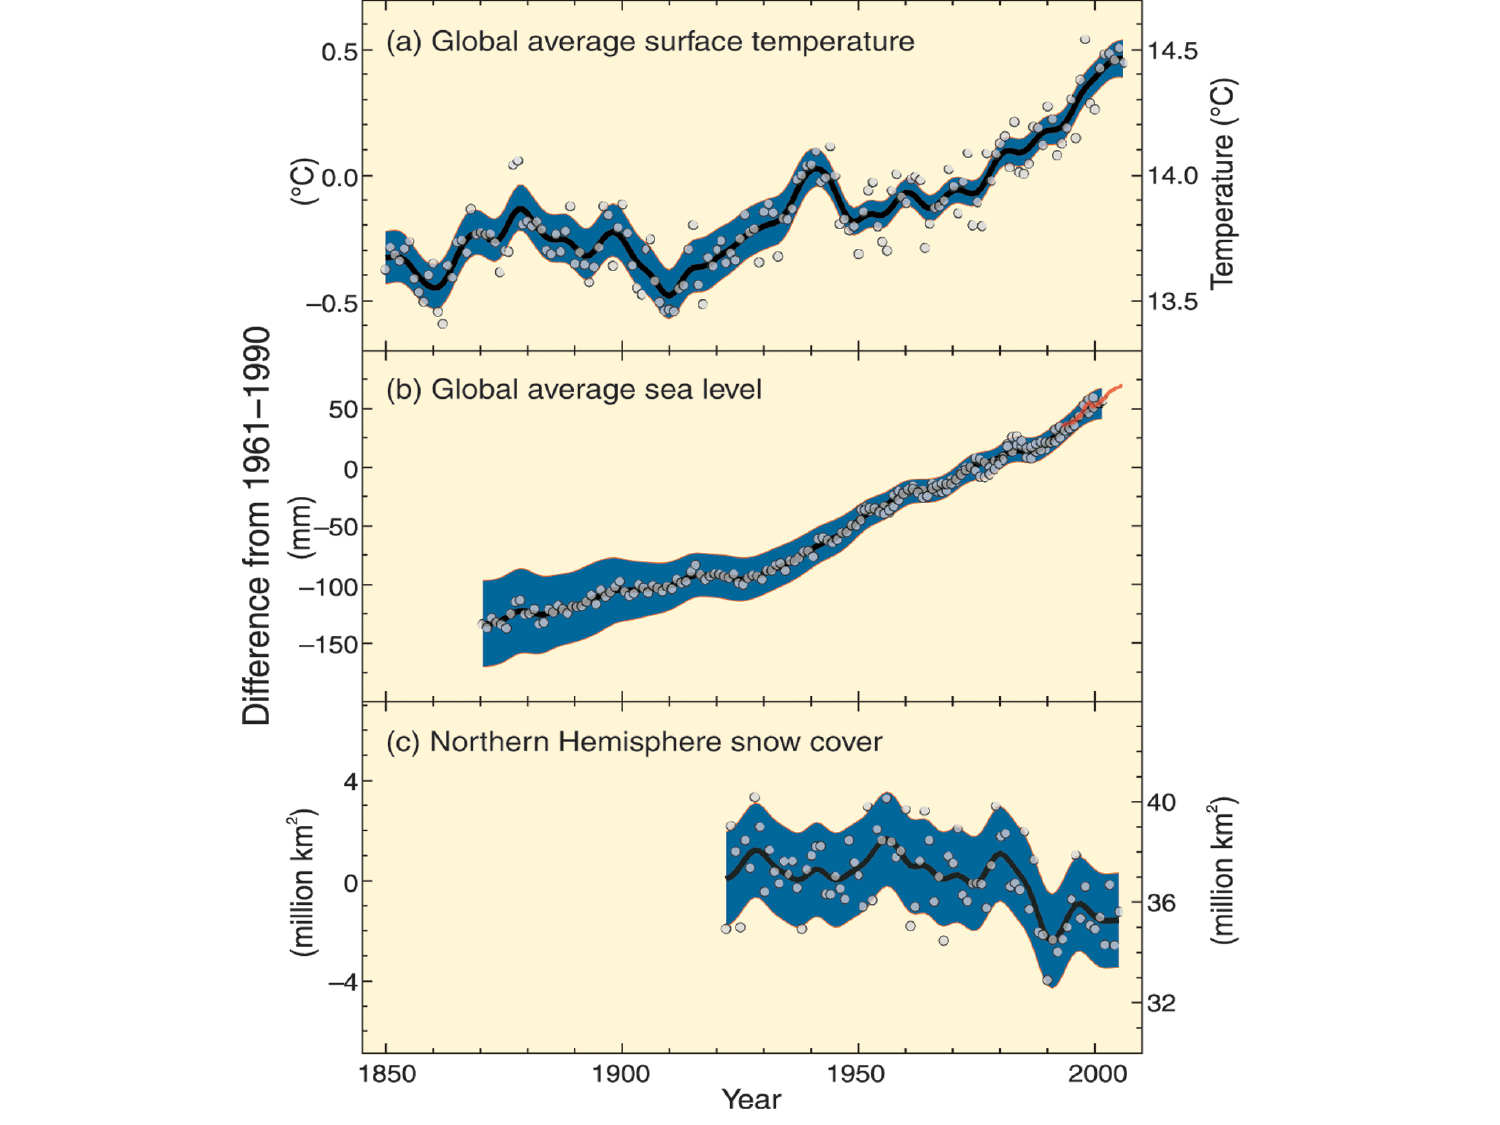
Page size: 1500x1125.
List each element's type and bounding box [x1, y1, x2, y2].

picture [242, 0, 1247, 1109]
